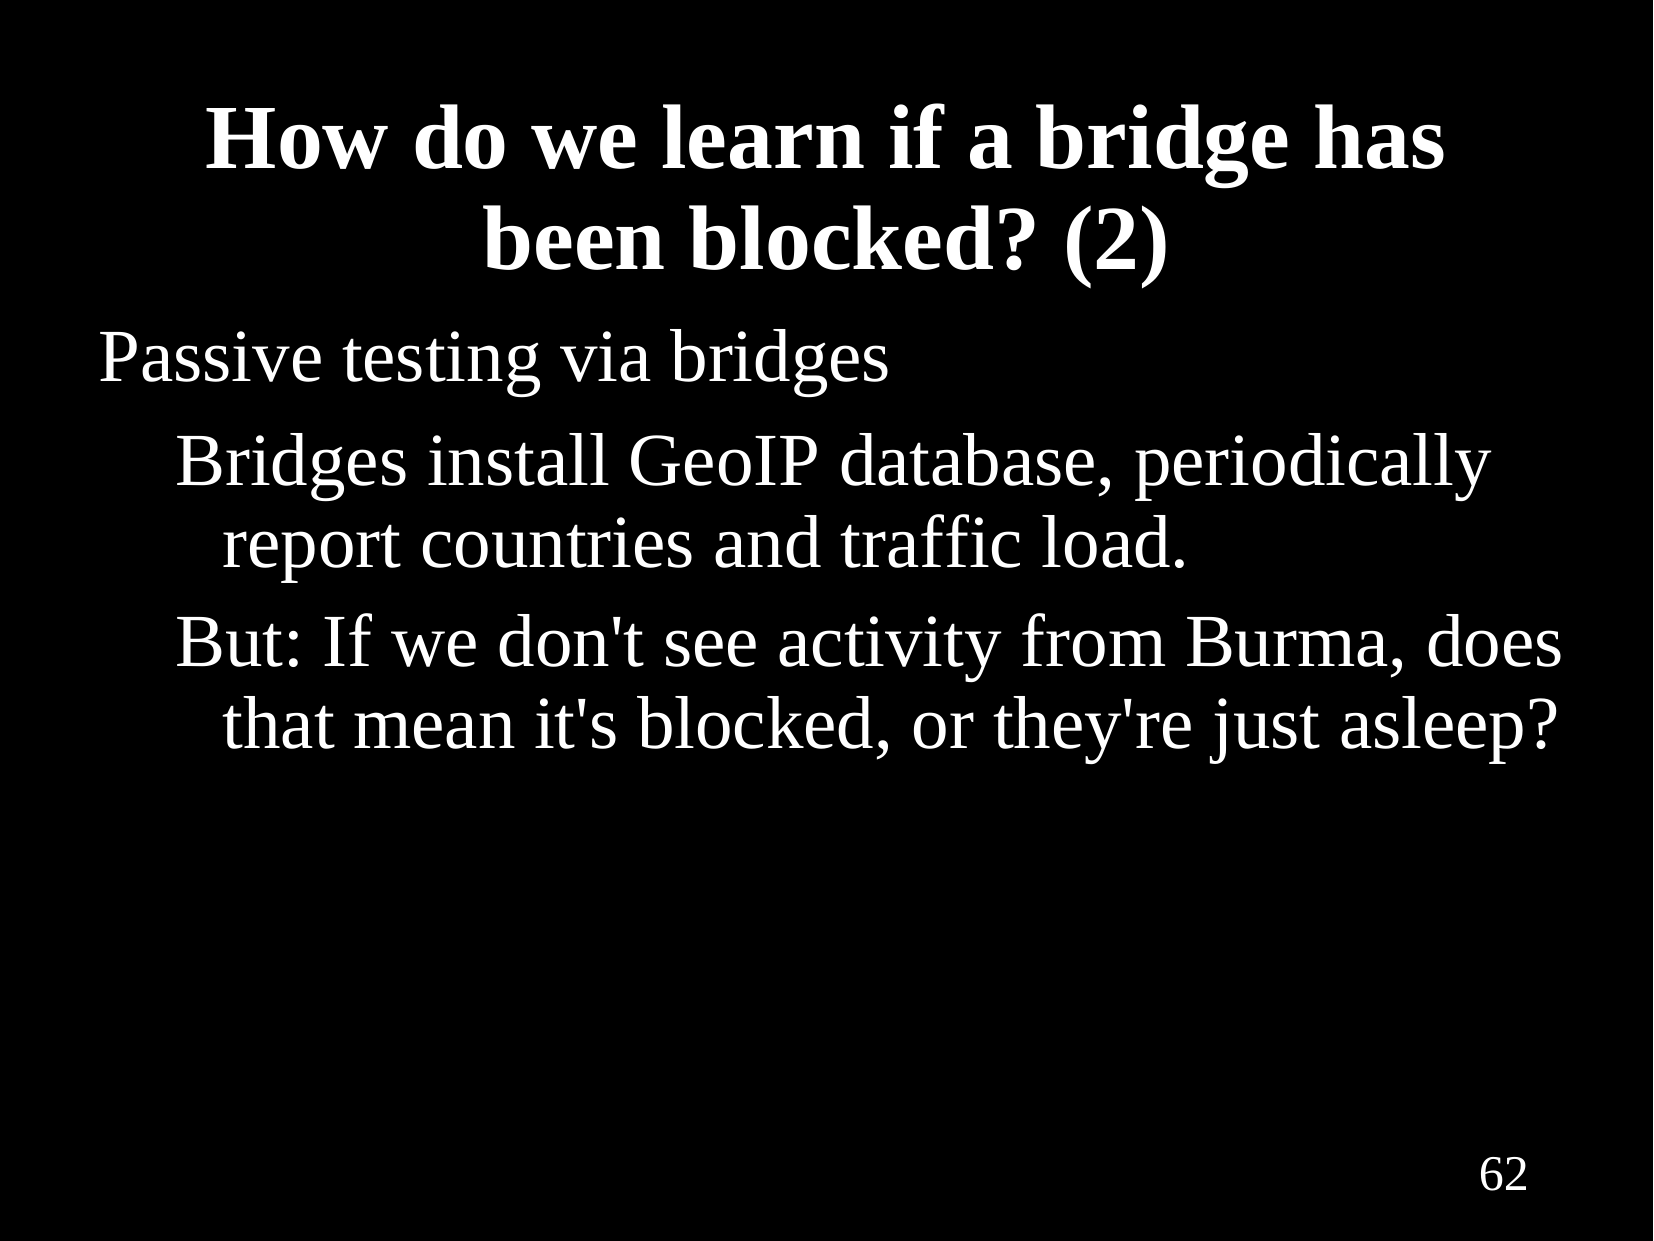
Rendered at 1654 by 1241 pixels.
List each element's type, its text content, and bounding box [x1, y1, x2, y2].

title How do we learn if a bridge has been blocked? (2) [121, 50, 1533, 314]
list Passive testing via bridges Bridges install GeoIP database, periodically report countries and traffic load. But: If we don't see activity from Burma, does that mean it's blocked, or they're just asleep? [80, 314, 1572, 1104]
